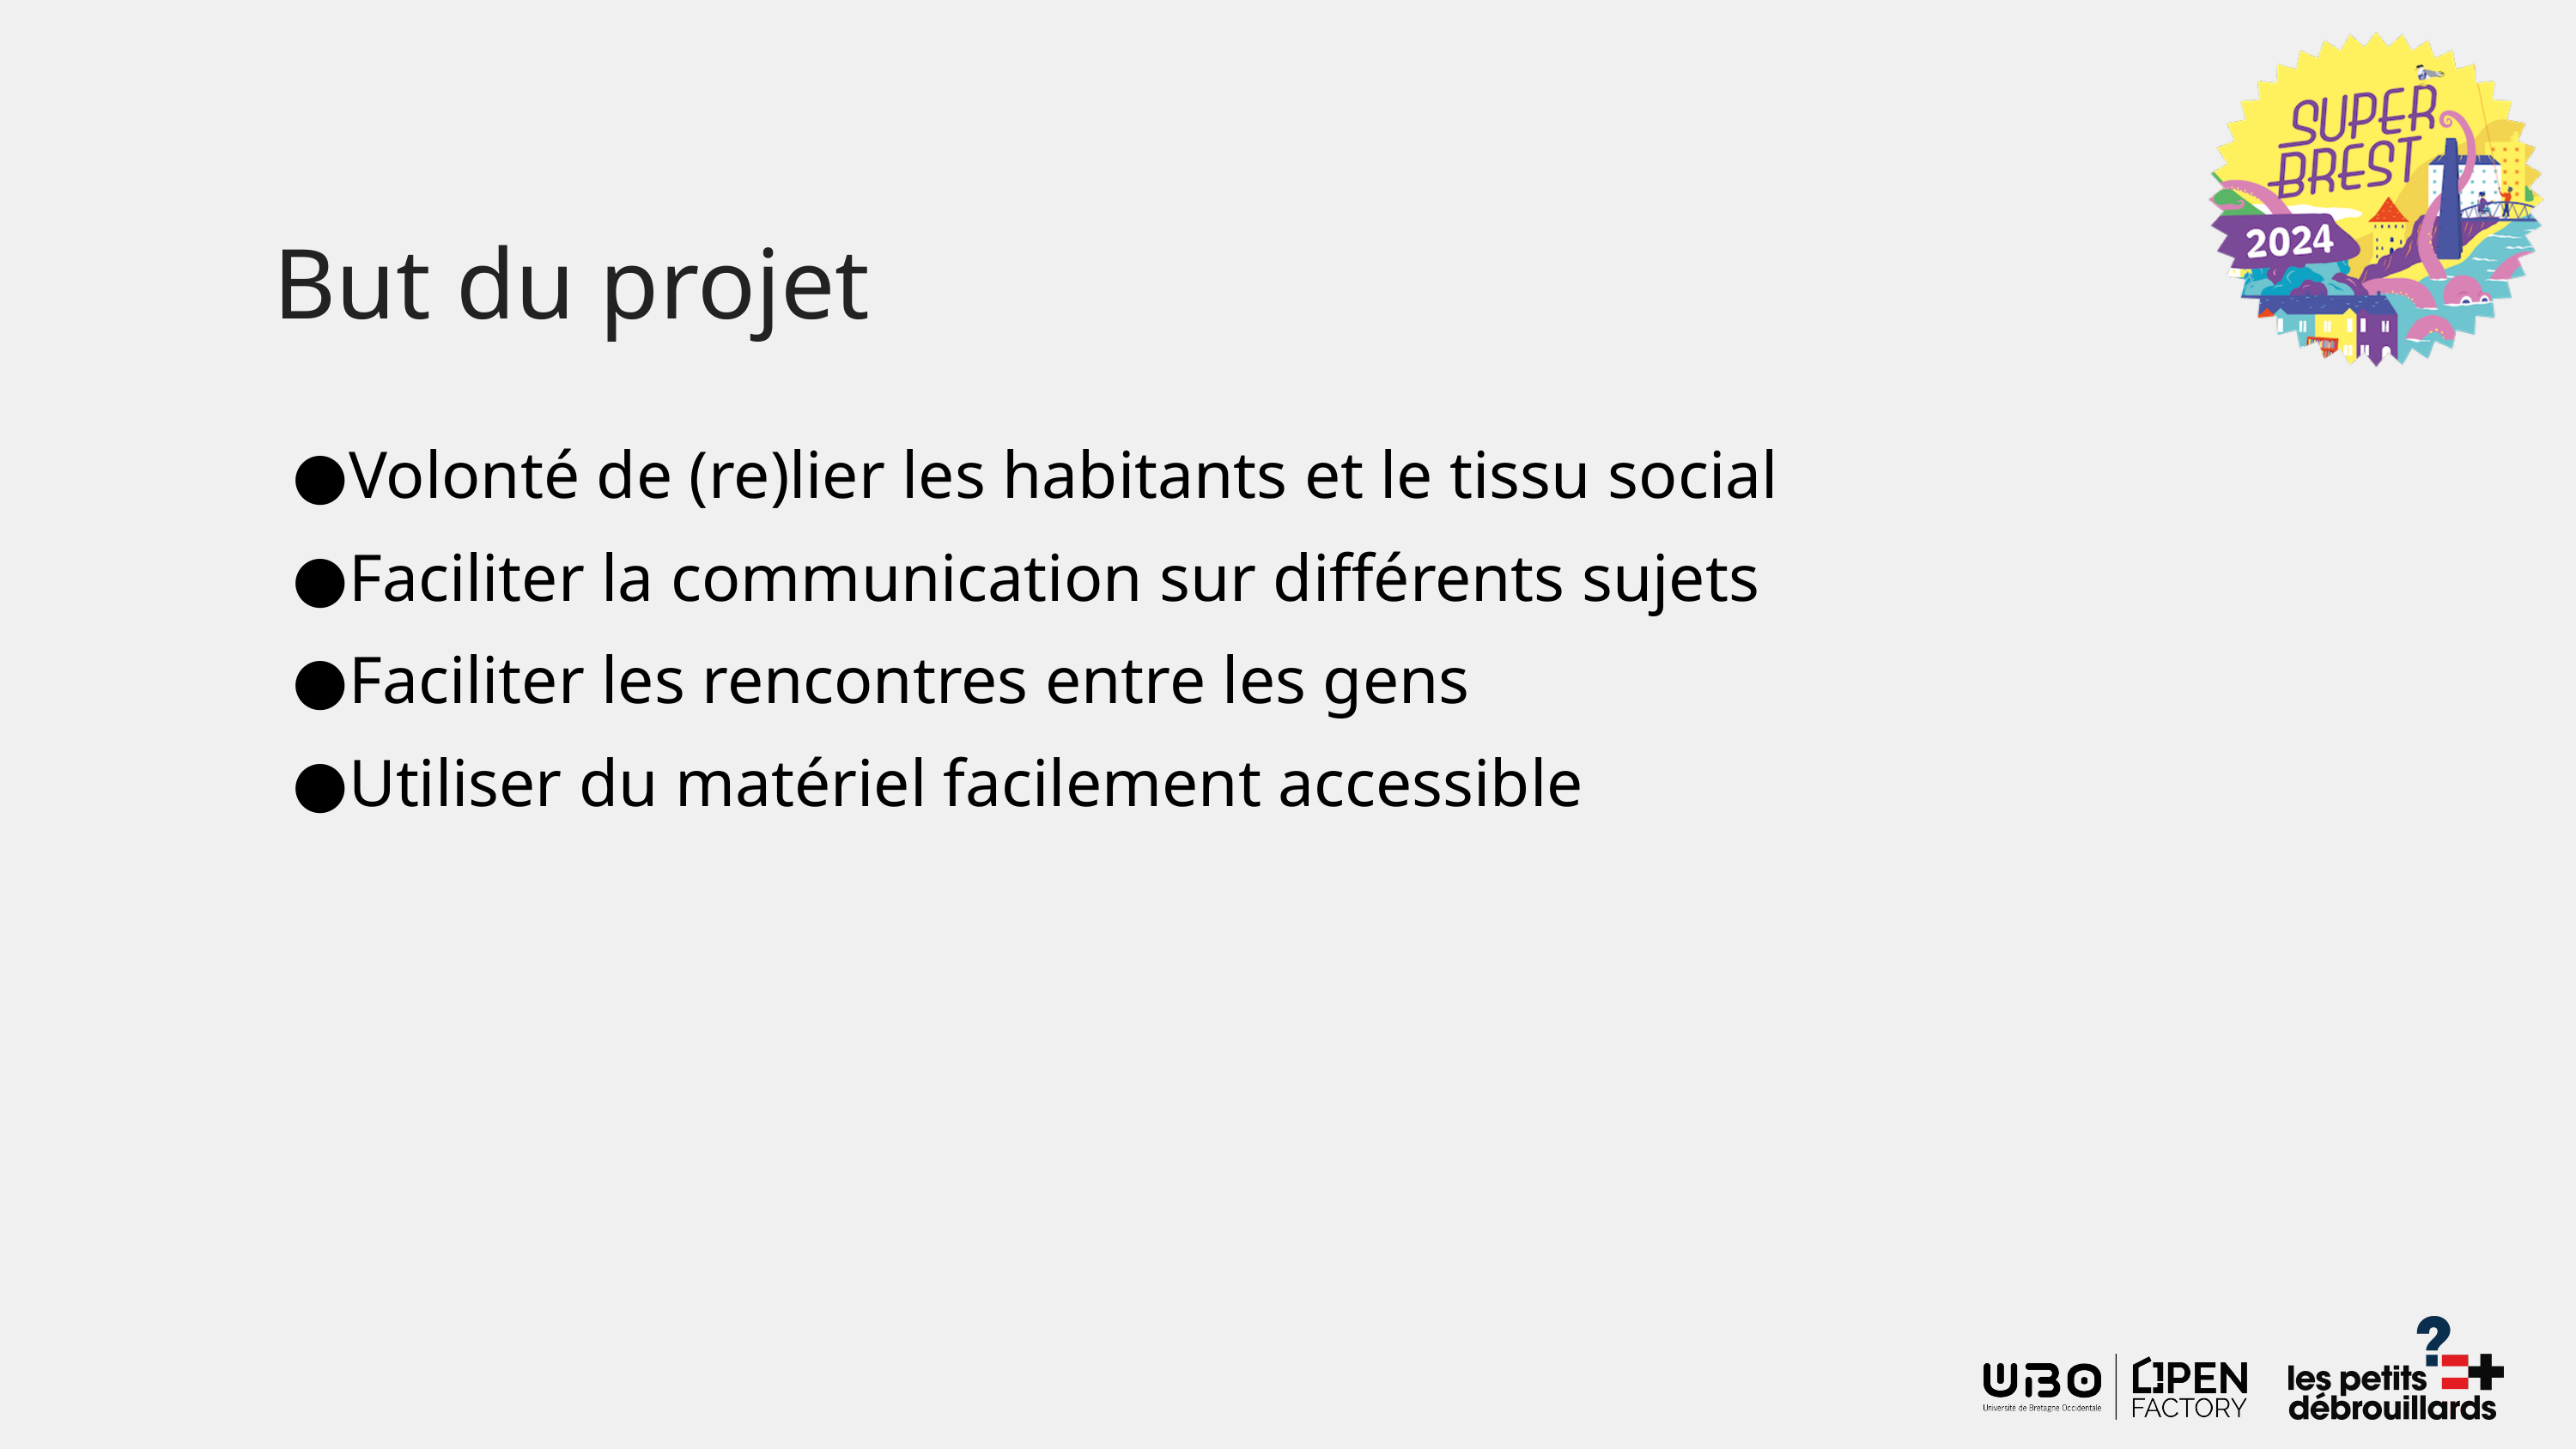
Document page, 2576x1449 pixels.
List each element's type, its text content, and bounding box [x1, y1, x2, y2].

picture [2288, 1316, 2504, 1420]
list Volonté de (re)lier les habitants et le tissu social Faciliter la communication sur différents sujets Faciliter les rencontres entre les gens Utiliser du matériel facilement accessible [275, 433, 2188, 1122]
picture [2176, 0, 2576, 400]
title But du projet [273, 217, 1741, 434]
picture [1984, 1354, 2247, 1420]
